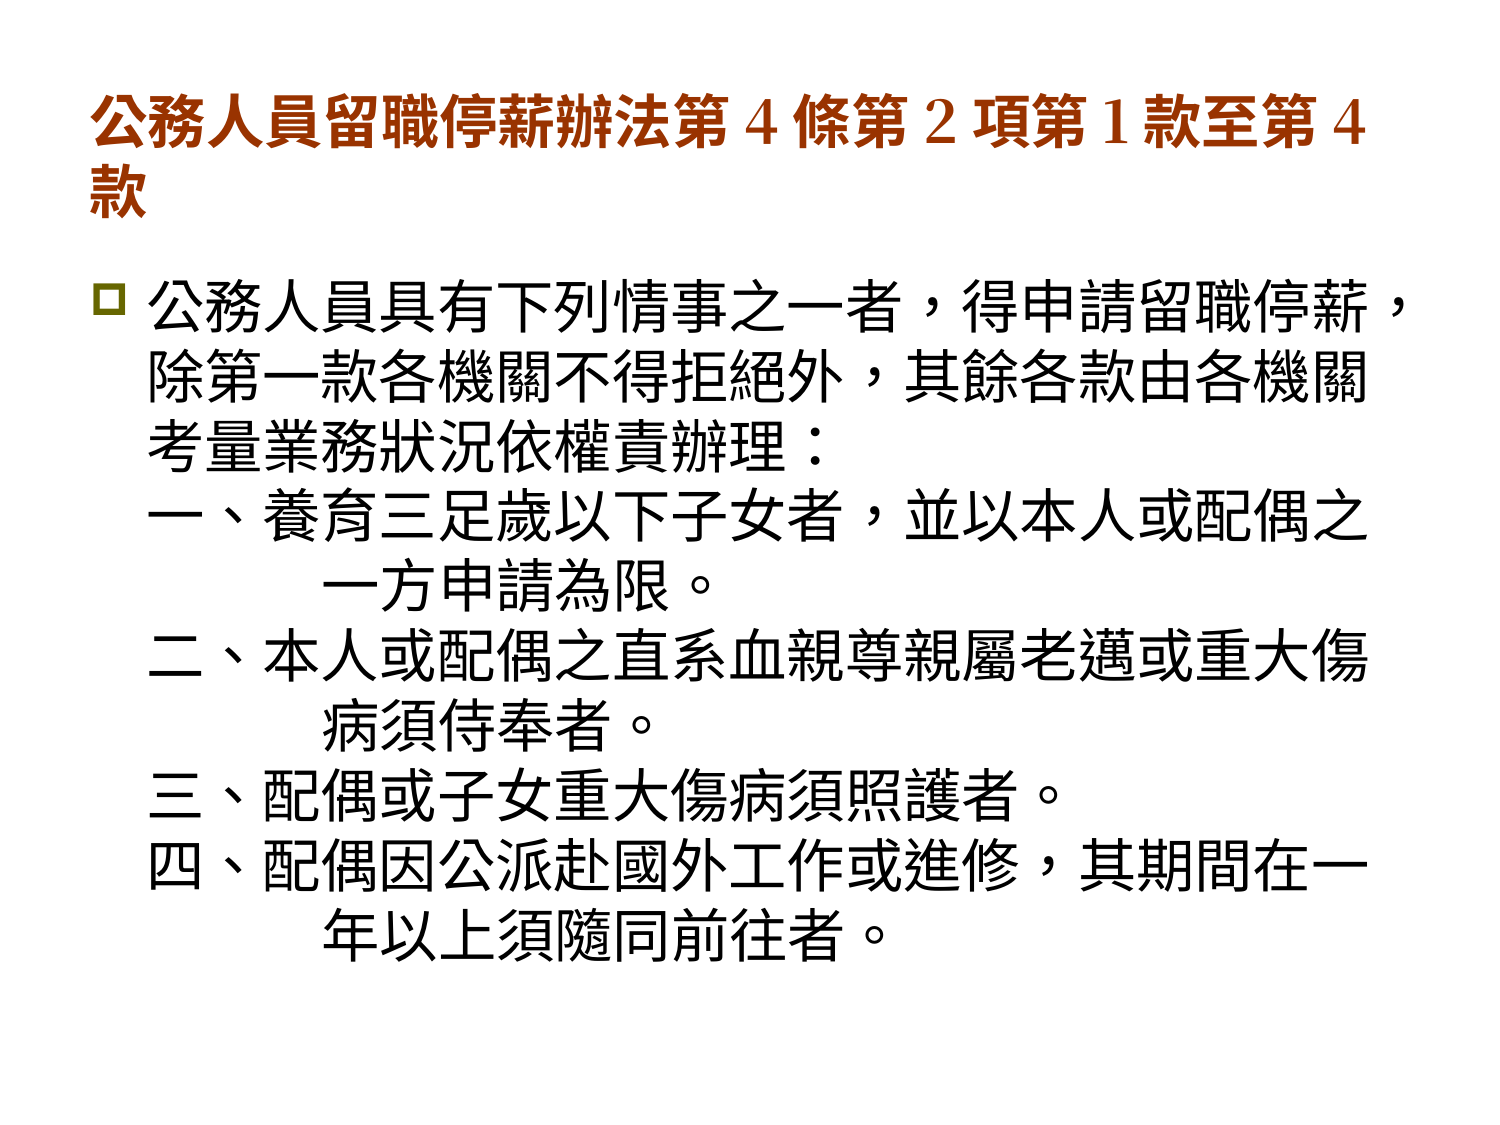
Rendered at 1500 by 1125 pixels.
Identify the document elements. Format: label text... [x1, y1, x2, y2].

title 公務人員留職停薪辦法第4條第2項第1款至第4款 [75, 45, 1426, 233]
list 公務人員具有下列情事之一者，得申請留職停薪，除第一款各機關不得拒絕外，其餘各款由各機關考量業務狀況依權責辦理： 一、養育三足歲以下子女者，並以本人或配偶之 一方申請為限。 二、本人或配偶之直系血親尊親屬老邁或重大傷 病須侍奉者。 三、配偶或子女重大傷病須照護者。 四、配偶因公派赴國外工作或進修，其期間在一 年以上須隨同前往者。 [75, 262, 1426, 1006]
